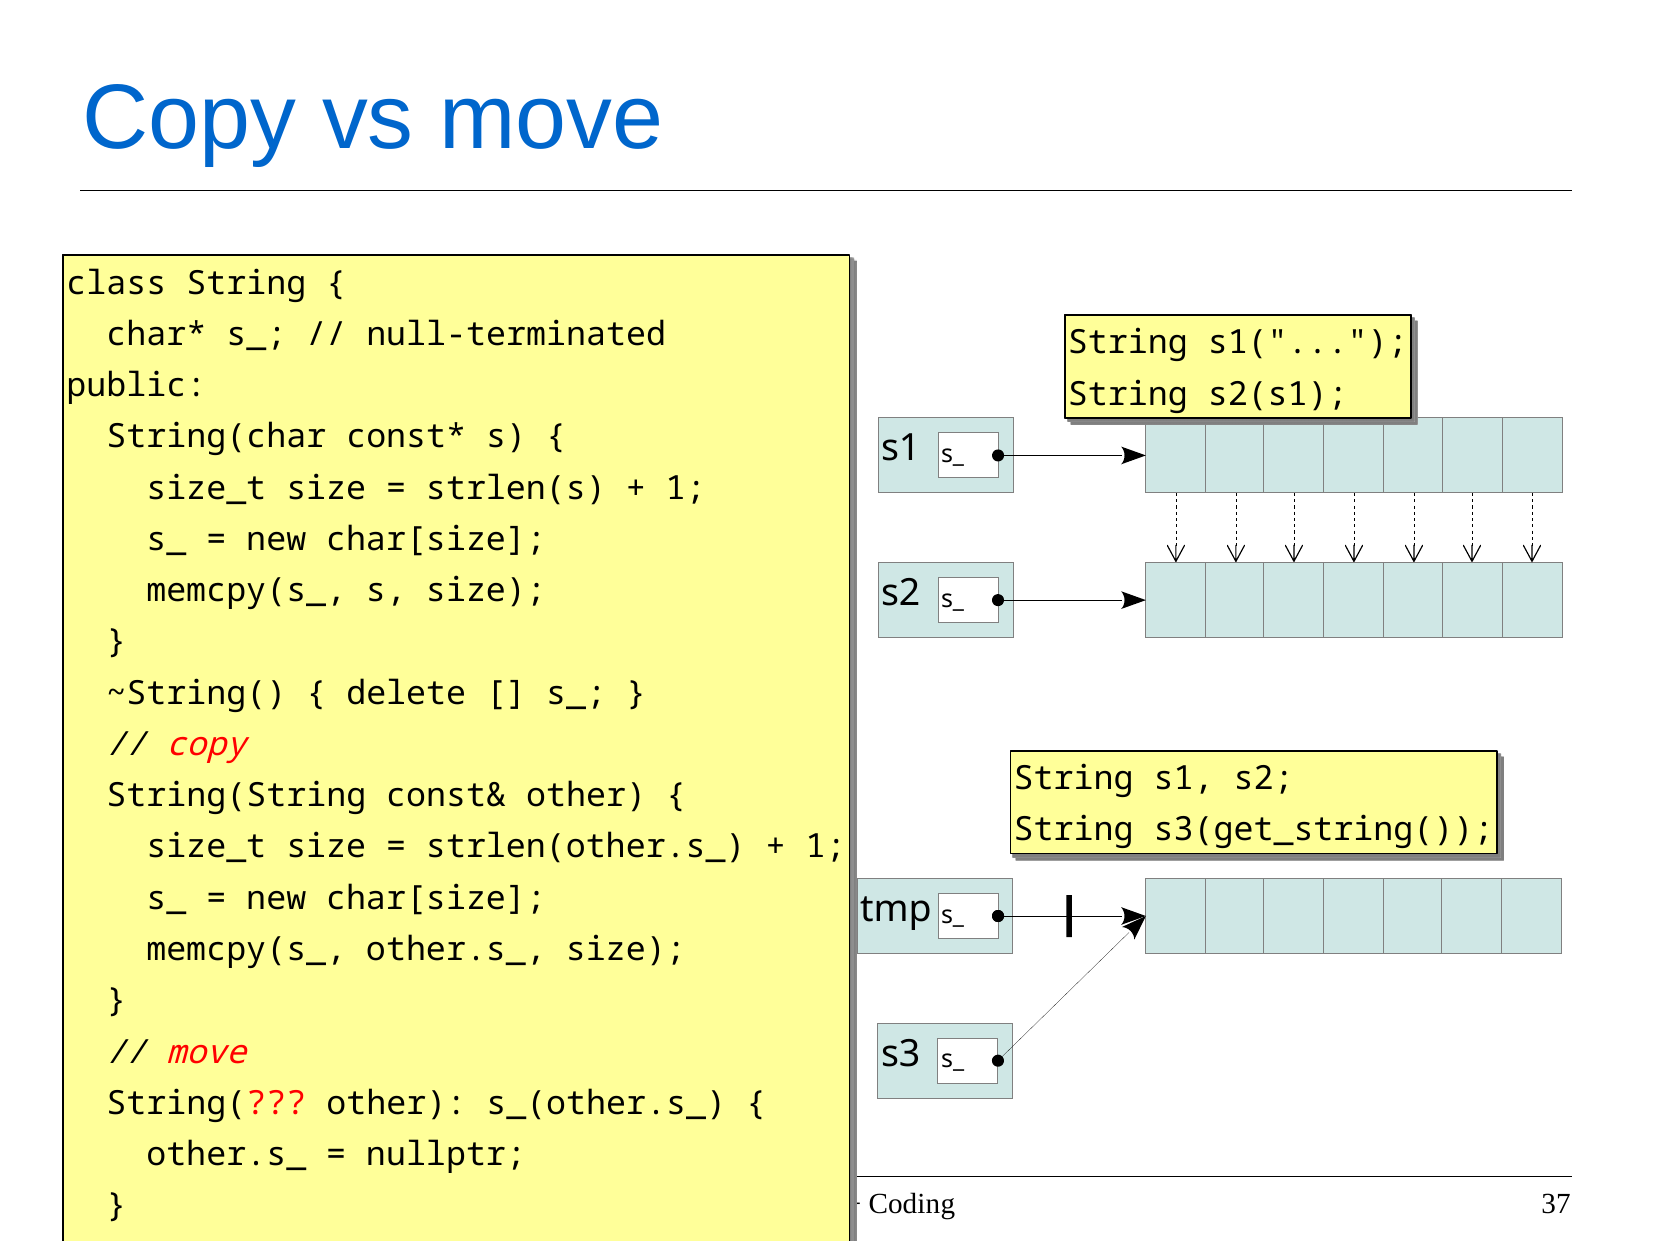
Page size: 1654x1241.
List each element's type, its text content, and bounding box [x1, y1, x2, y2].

text_box s2 [878, 562, 1014, 638]
text_box tmp [857, 878, 1013, 954]
text_box String s1, s2; String s3(get_string()); [1010, 751, 1497, 854]
text_box s_ [938, 577, 999, 623]
title Copy vs move [82, 49, 1571, 184]
text_box class String { char* s_; // null-terminated public: String(char const* s) { size_t size = strlen(s) + 1; s_ = new char[size]; memcpy(s_, s, size); } ~String() { delete [] s_; } // copy String(String const& other) { size_t size = strlen(other.s_) + 1; s_ = new char[size]; memcpy(s_, other.s_, size); } // move String(??? other): s_(other.s_) { other.s_ = nullptr; } }; String get_string(); [63, 255, 850, 1241]
text_box s_ [937, 1038, 998, 1084]
text_box [1145, 878, 1562, 954]
text_box s_ [938, 893, 999, 939]
text_box s_ [938, 432, 999, 478]
text_box [1145, 562, 1563, 638]
text_box [1145, 417, 1563, 493]
text_box String s1("..."); String s2(s1); [1065, 315, 1412, 418]
text_box s3 [877, 1023, 1013, 1099]
text_box s1 [878, 417, 1014, 493]
